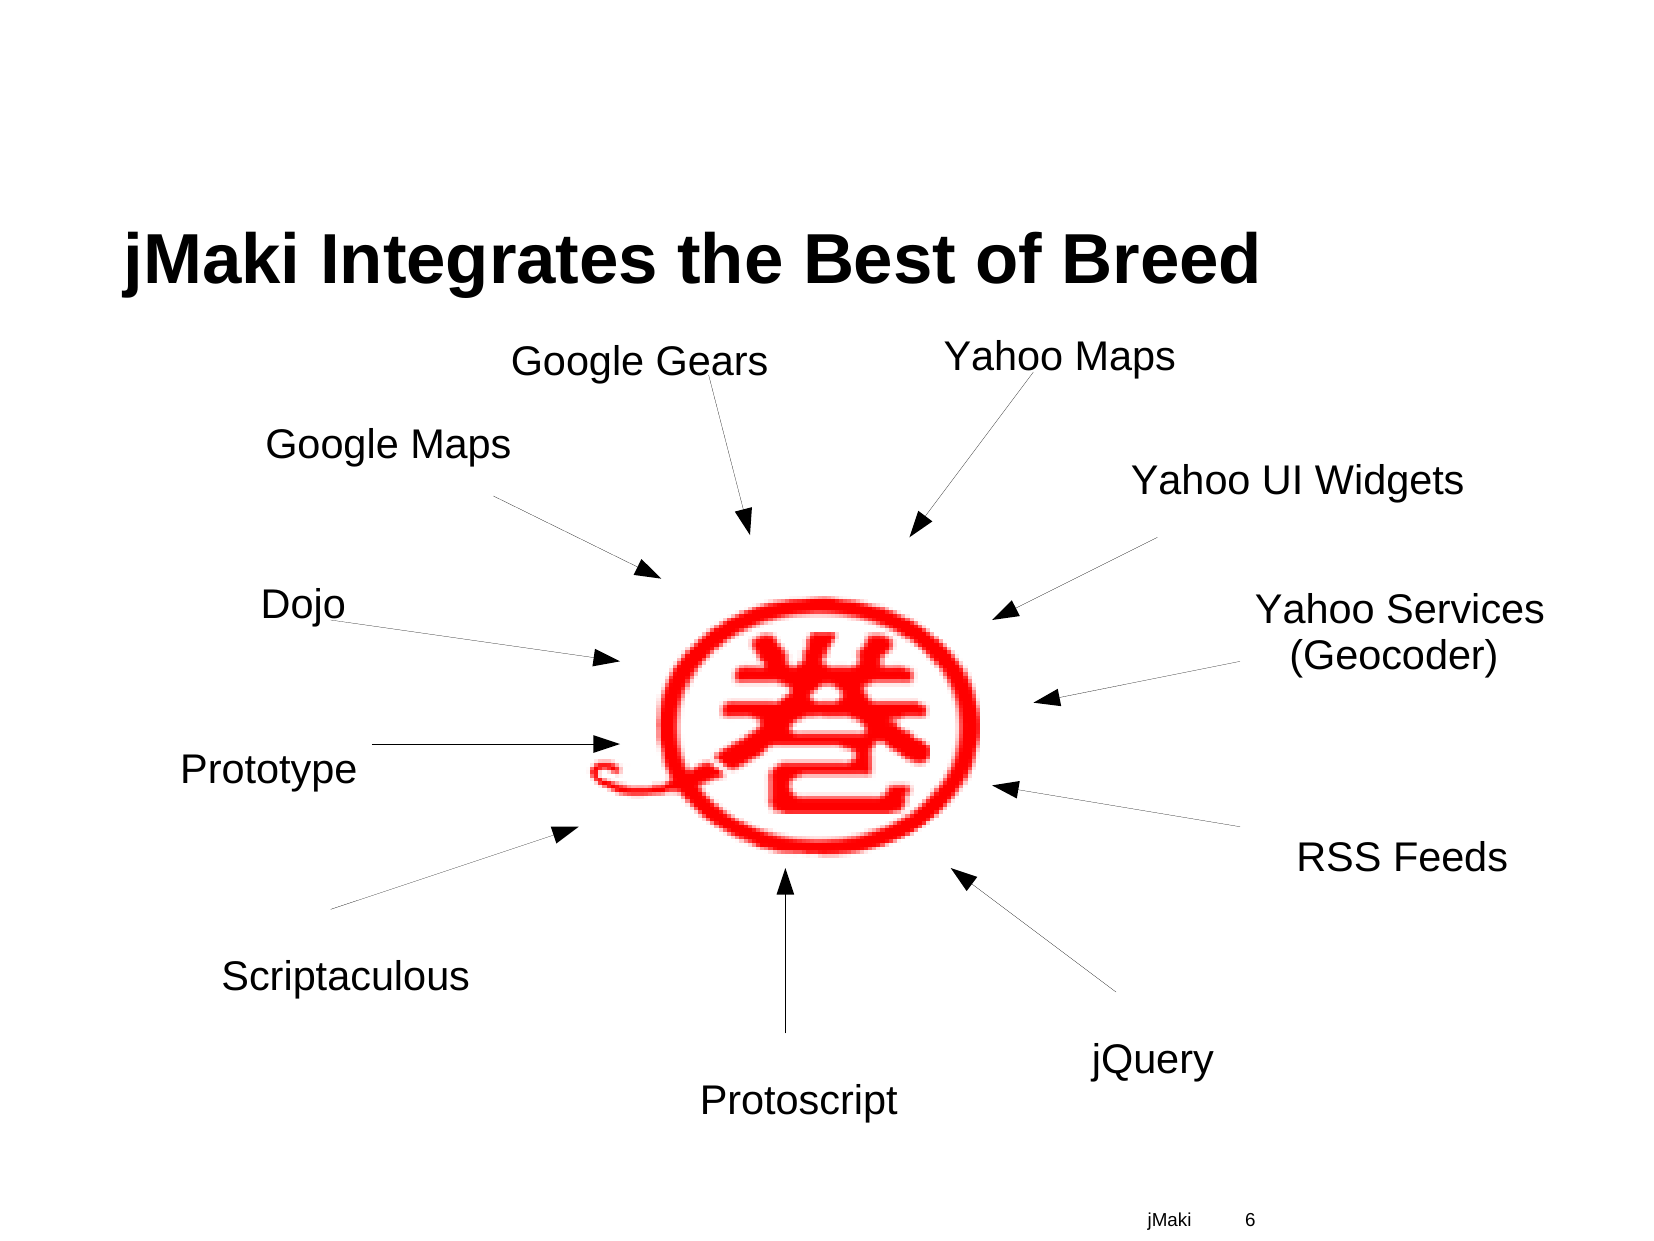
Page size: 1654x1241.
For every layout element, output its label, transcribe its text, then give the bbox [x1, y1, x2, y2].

picture [578, 578, 993, 869]
text_box Yahoo Maps [928, 325, 1191, 389]
text_box Yahoo UI Widgets [1116, 449, 1479, 513]
text_box Scriptaculous [206, 945, 487, 1009]
text_box Protoscript [685, 1069, 916, 1133]
text_box Dojo [245, 573, 364, 637]
text_box RSS Feeds [1281, 826, 1613, 890]
text_box Prototype [165, 738, 375, 802]
text_box Google Maps [250, 413, 529, 477]
text_box Google Gears [496, 330, 786, 441]
text_box Yahoo Services (Geocoder) [1240, 578, 1559, 689]
title jMaki Integrates the Best of Breed [124, 132, 1561, 298]
text_box jQuery [1077, 1028, 1232, 1092]
